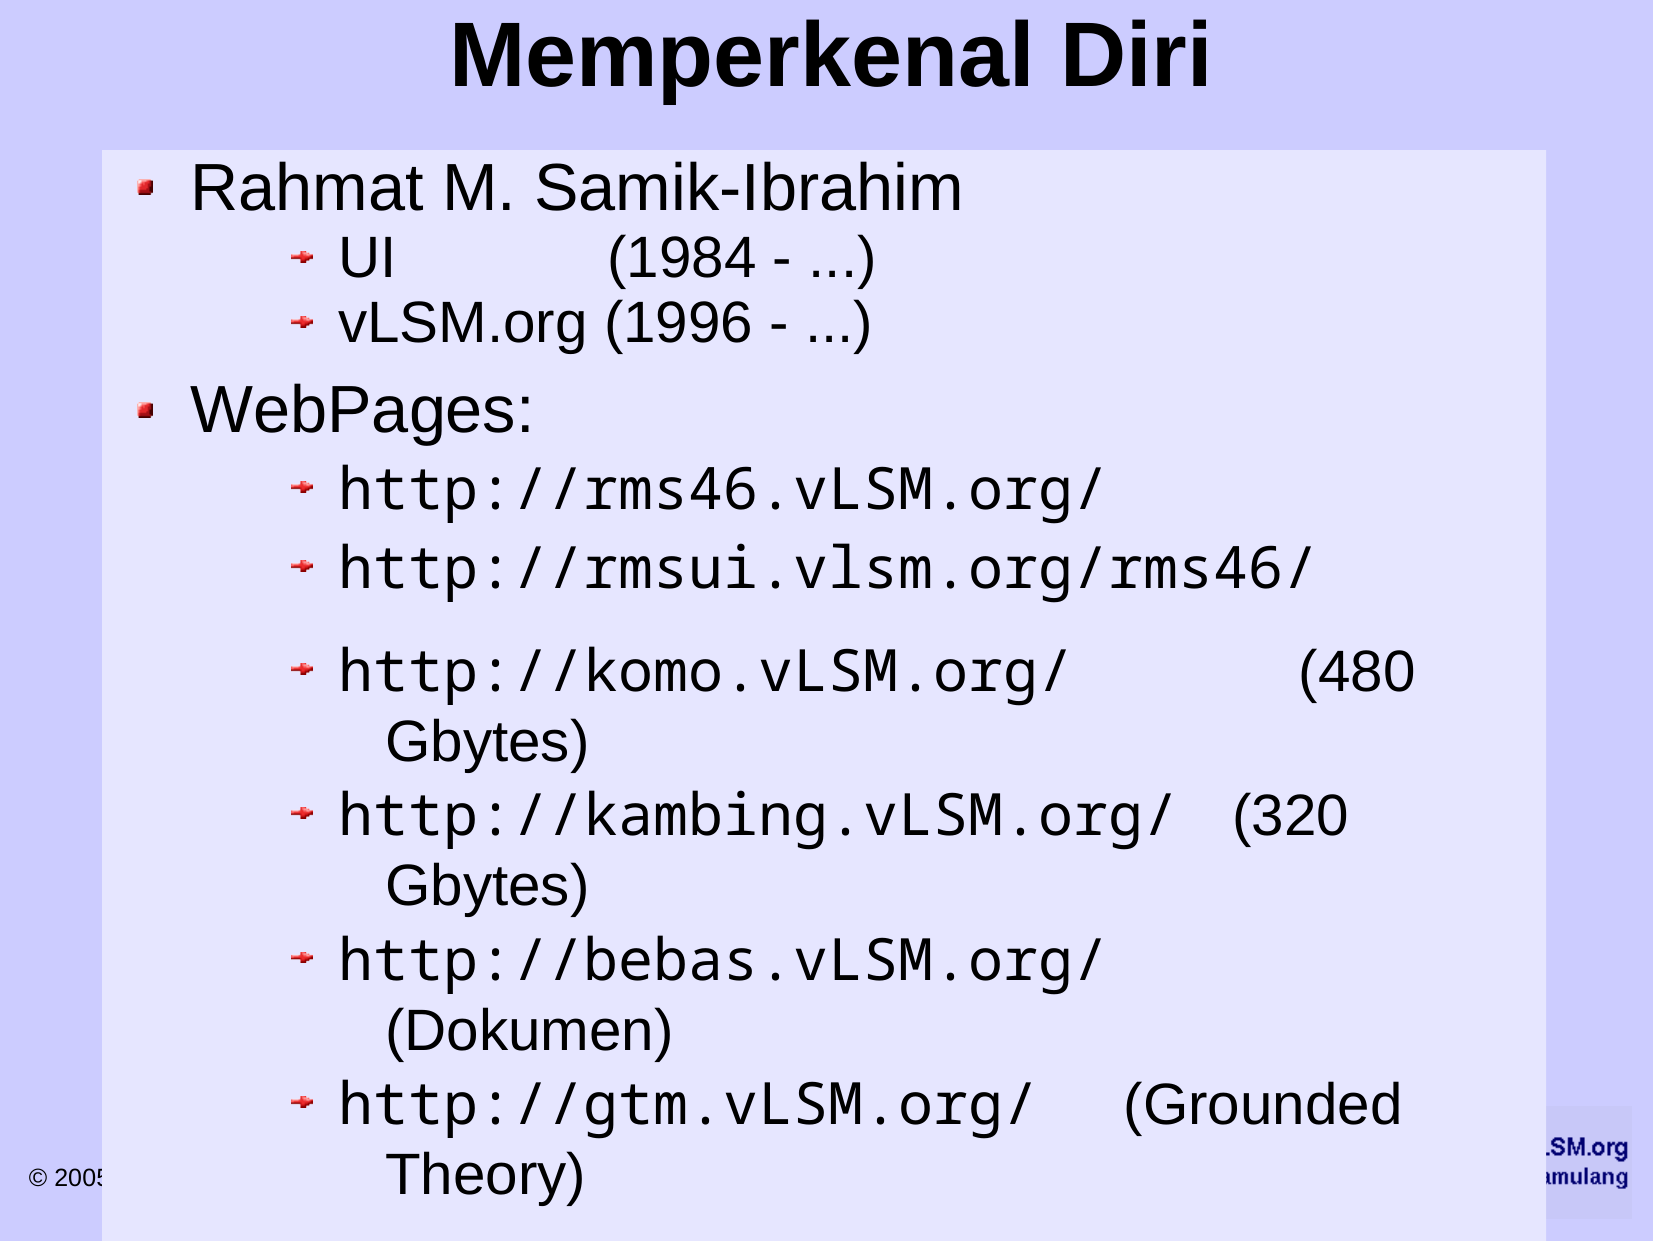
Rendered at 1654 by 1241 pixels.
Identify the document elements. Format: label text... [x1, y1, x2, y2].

list Rahmat M. Samik-Ibrahim UI (1984 - ...) vLSM.org (1996 - ...) WebPages: http://rms46.vLSM.org/ http://rmsui.vlsm.org/rms46/ http://komo.vLSM.org/ (480 Gbytes) http://kambing.vLSM.org/ (320 Gbytes) http://bebas.vLSM.org/ (Dokumen) http://gtm.vLSM.org/ (Grounded Theory) http://www.sdn.or.id/ (SDN UNDP) http://de2.vlsm.org/ (De2.UI: distroLinux) [102, 150, 1547, 1083]
picture [1547, 1106, 1632, 1219]
title Memperkenal Diri [39, 0, 1624, 110]
picture [291, 1096, 313, 1108]
